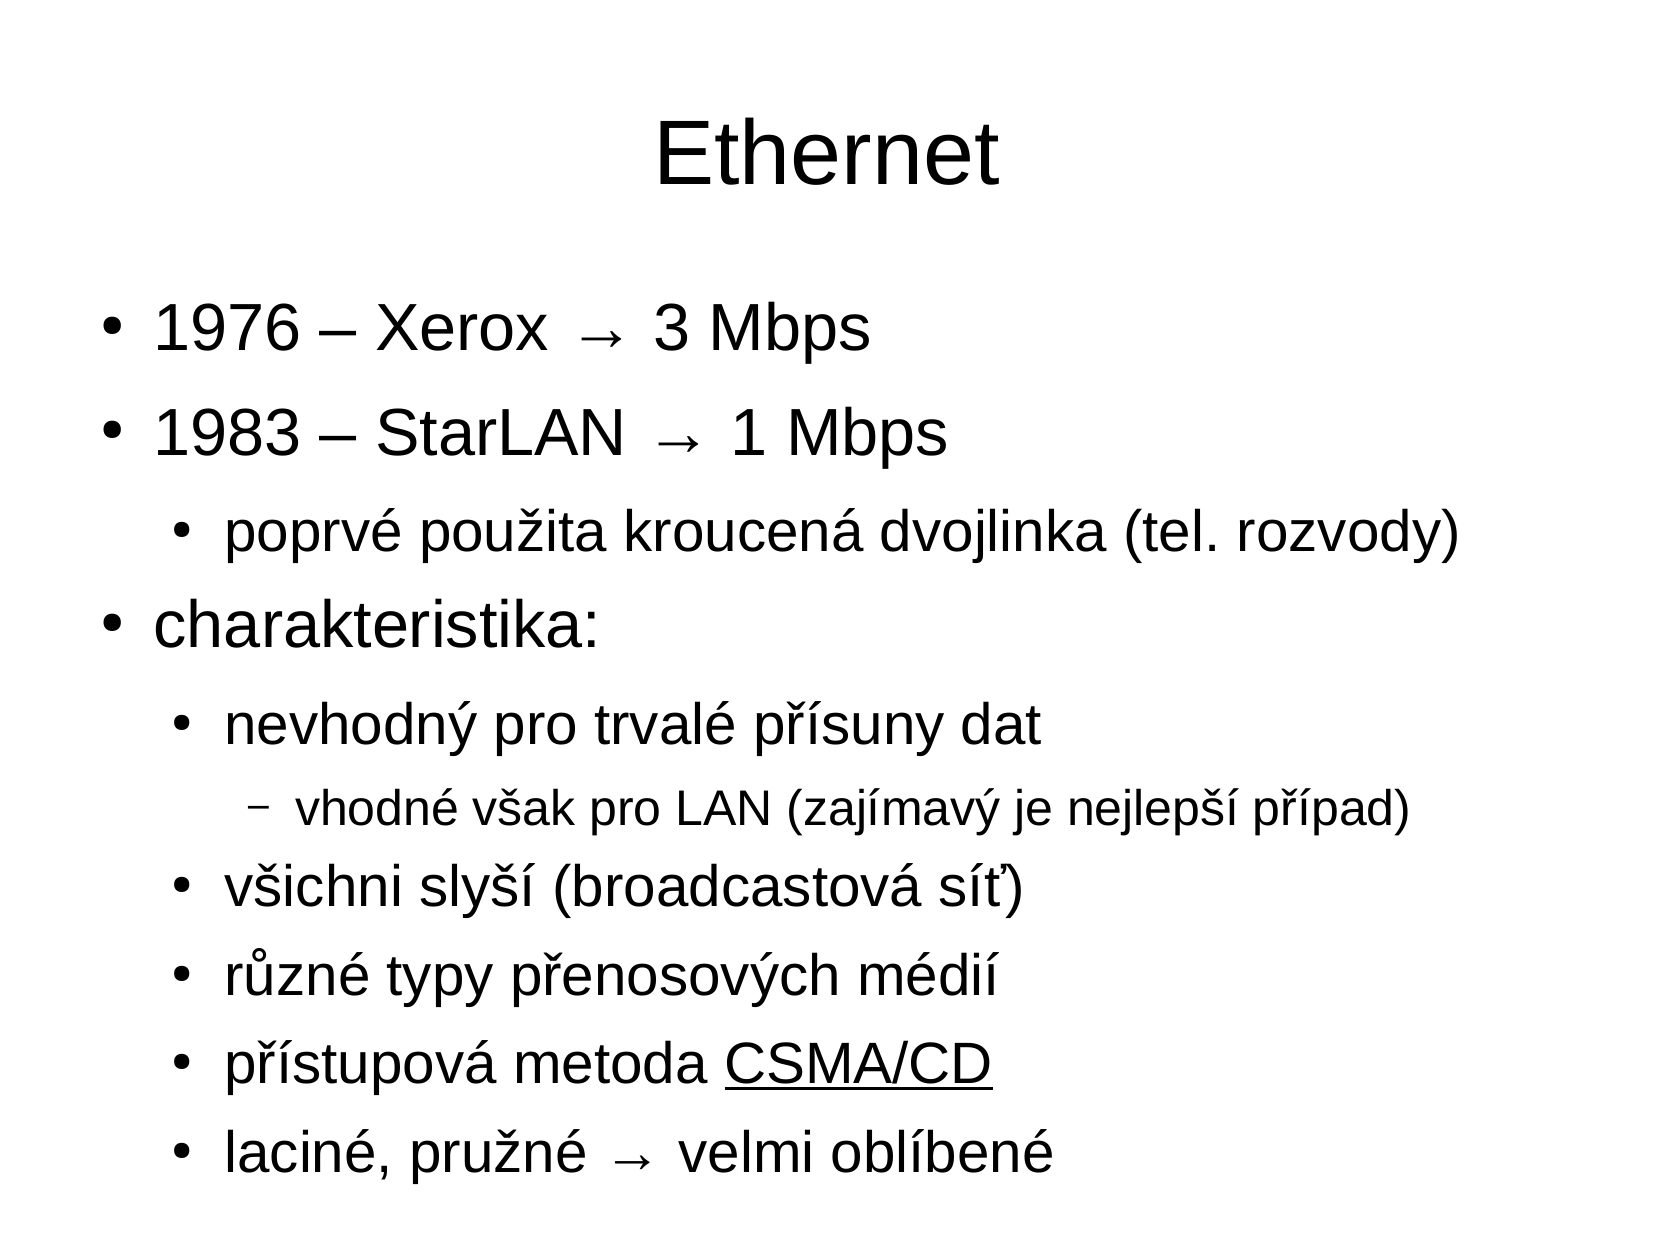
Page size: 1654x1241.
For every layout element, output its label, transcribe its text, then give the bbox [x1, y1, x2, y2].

title Ethernet [82, 56, 1571, 250]
list 1976 – Xerox → 3 Mbps 1983 – StarLAN → 1 Mbps poprvé použita kroucená dvojlinka (tel. rozvody) charakteristika: nevhodný pro trvalé přísuny dat vhodné však pro LAN (zajímavý je nejlepší případ) všichni slyší (broadcastová síť) různé typy přenosových médií přístupová metoda CSMA/CD laciné, pružné → velmi oblíbené [82, 290, 1571, 1185]
